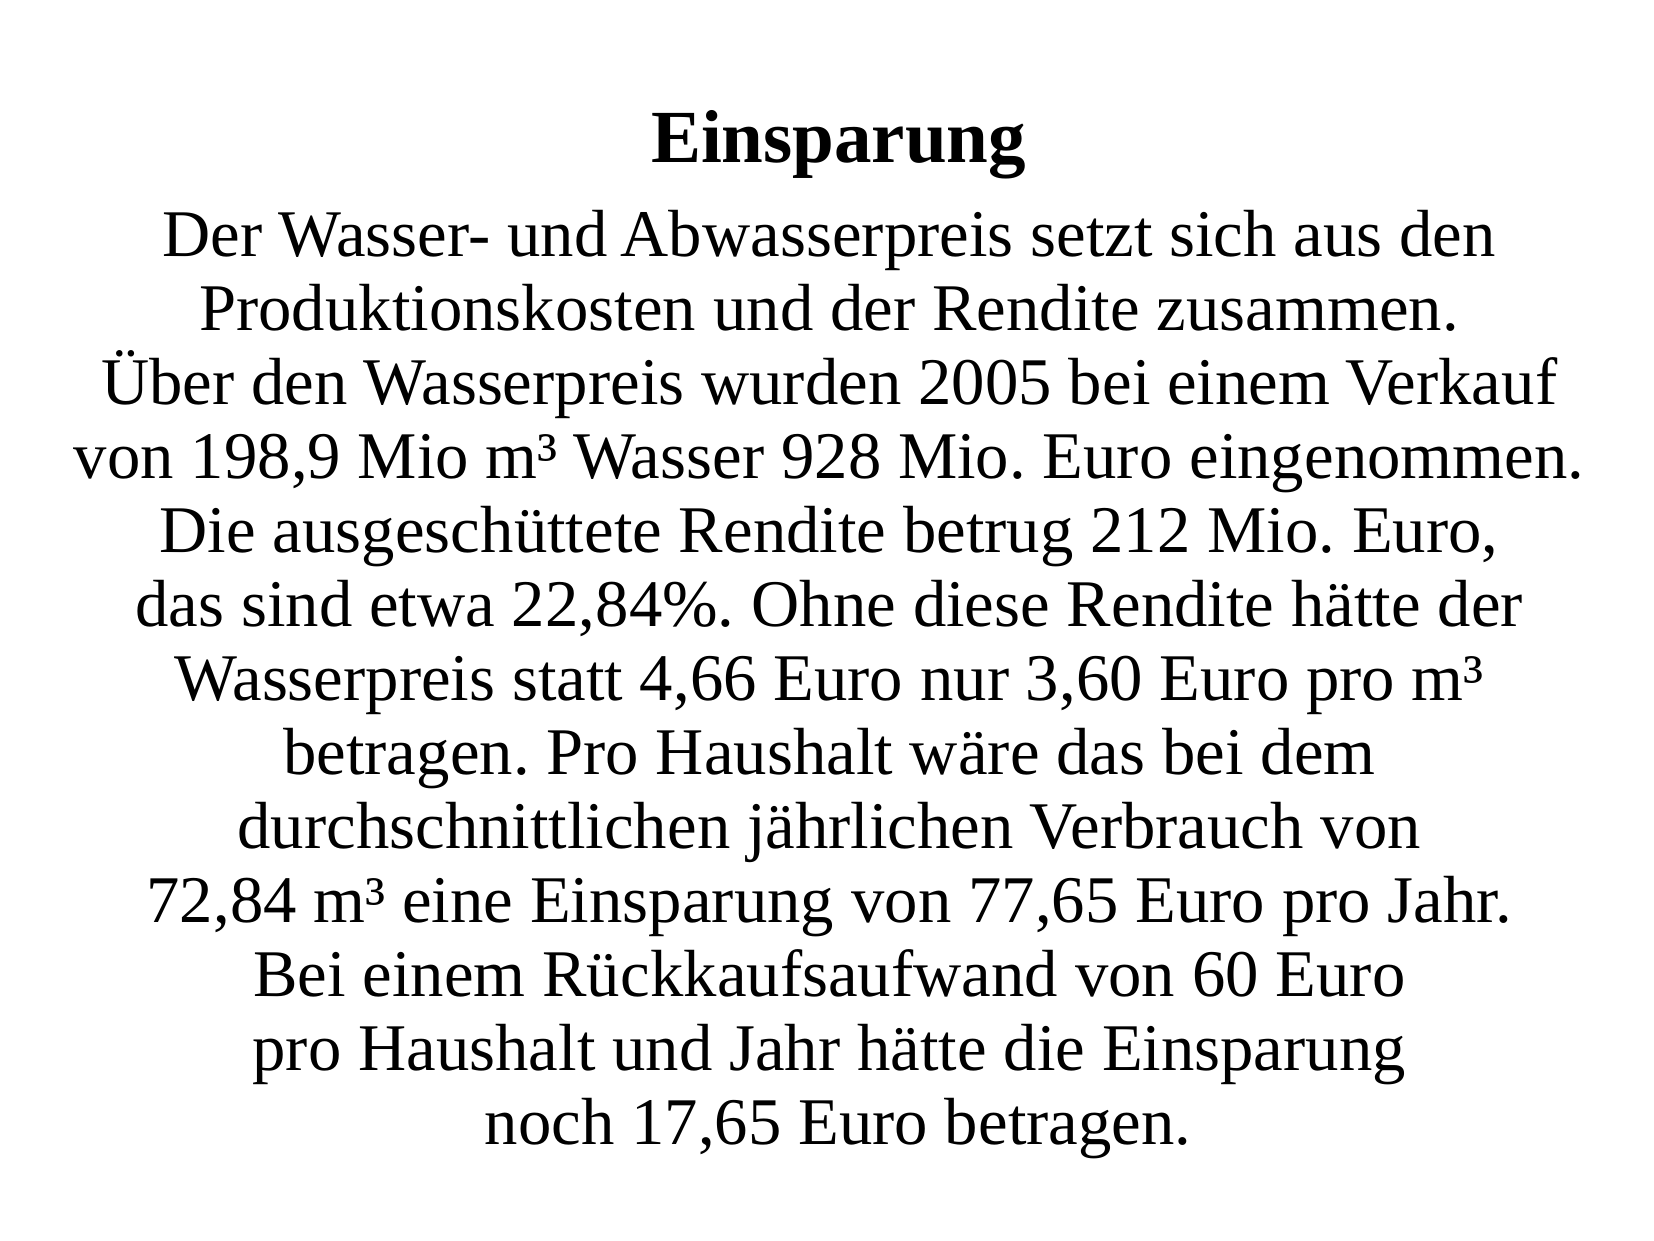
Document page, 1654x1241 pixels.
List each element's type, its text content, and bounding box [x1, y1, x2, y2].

text_box Einsparung Der Wasser- und Abwasserpreis setzt sich aus den Produktionskosten und der Rendite zusammen. Über den Wasserpreis wurden 2005 bei einem Verkauf von 198,9 Mio m³ Wasser 928 Mio. Euro eingenommen. Die ausgeschüttete Rendite betrug 212 Mio. Euro, das sind etwa 22,84%. Ohne diese Rendite hätte der Wasserpreis statt 4,66 Euro nur 3,60 Euro pro m³ betragen. Pro Haushalt wäre das bei dem durchschnittlichen jährlichen Verbrauch von 72,84 m³ eine Einsparung von 77,65 Euro pro Jahr. Bei einem Rückkaufsaufwand von 60 Euro pro Haushalt und Jahr hätte die Einsparung noch 17,65 Euro betragen. [59, 88, 1619, 1167]
